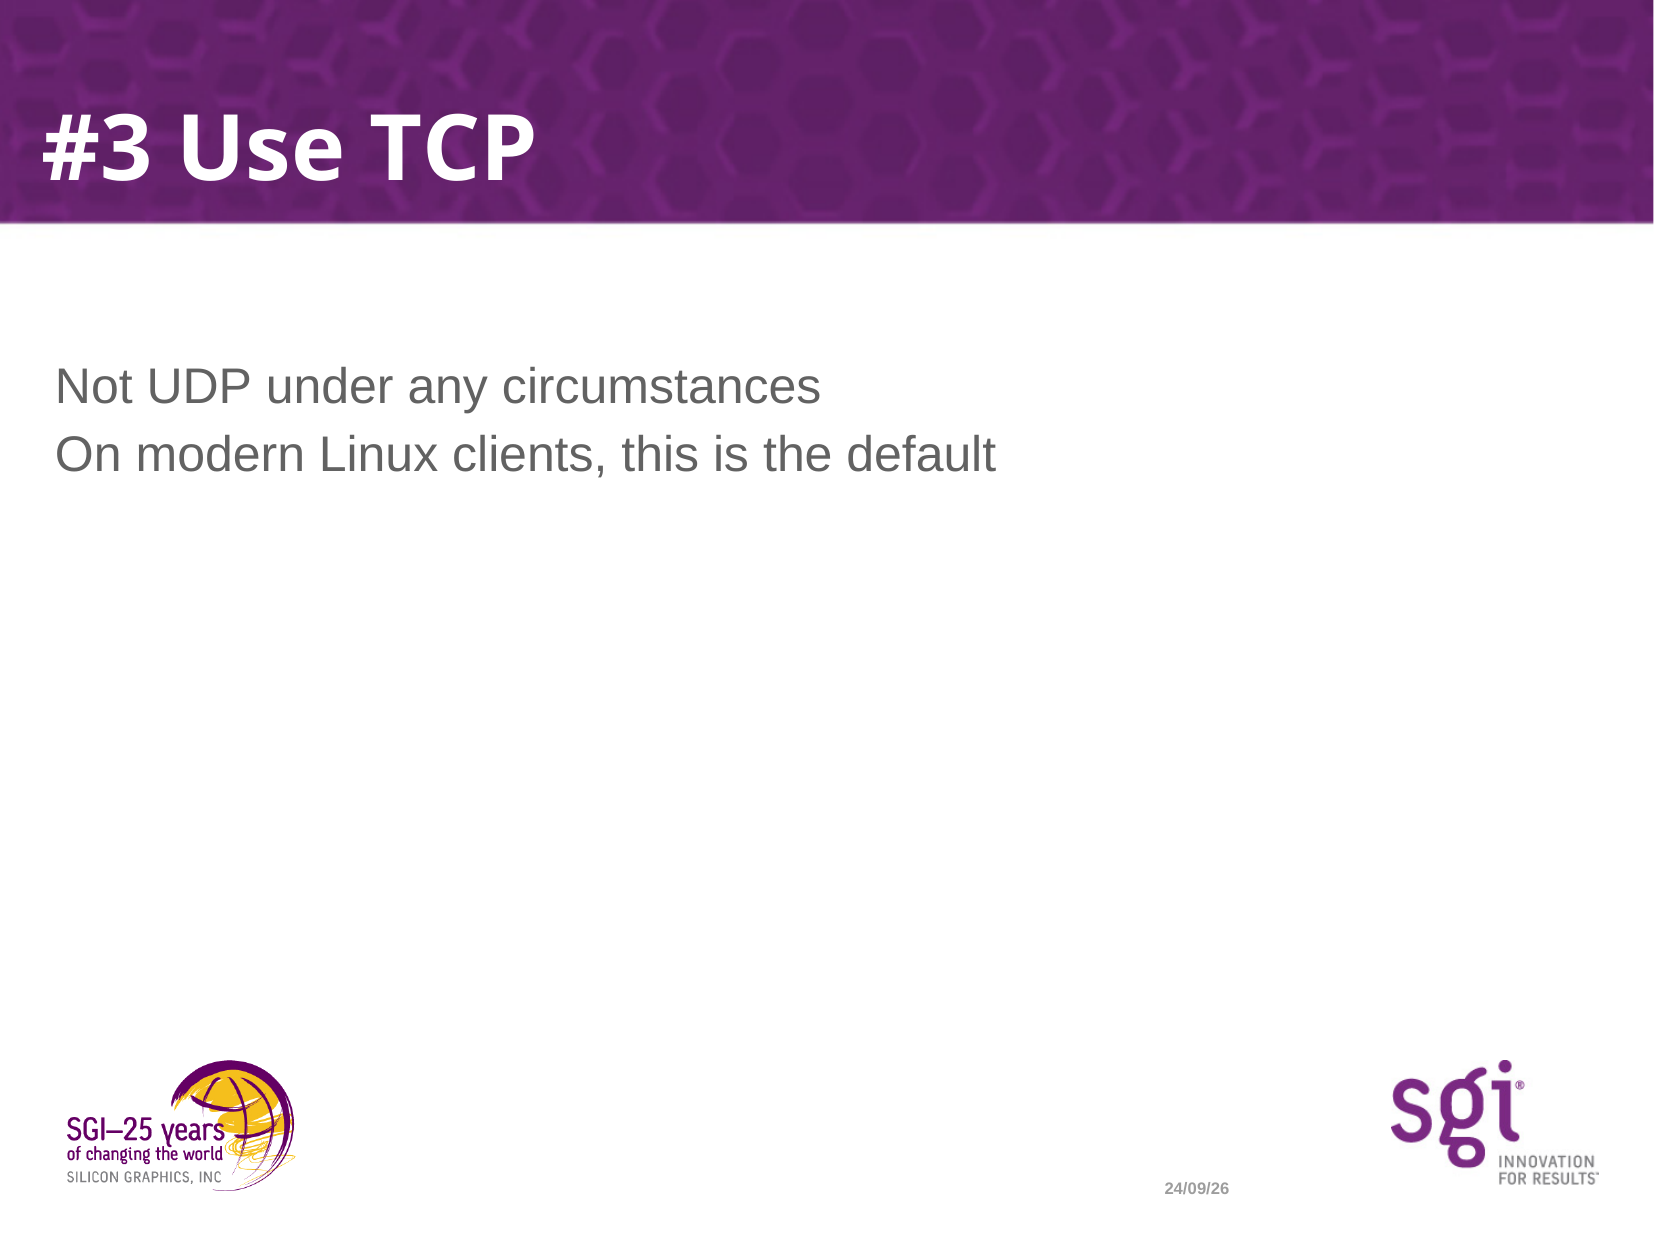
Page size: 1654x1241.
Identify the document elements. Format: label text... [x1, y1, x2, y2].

title #3 Use TCP [41, 48, 1447, 241]
picture [0, 0, 1654, 1194]
list Not UDP under any circumstances On modern Linux clients, this is the default [55, 358, 1461, 937]
